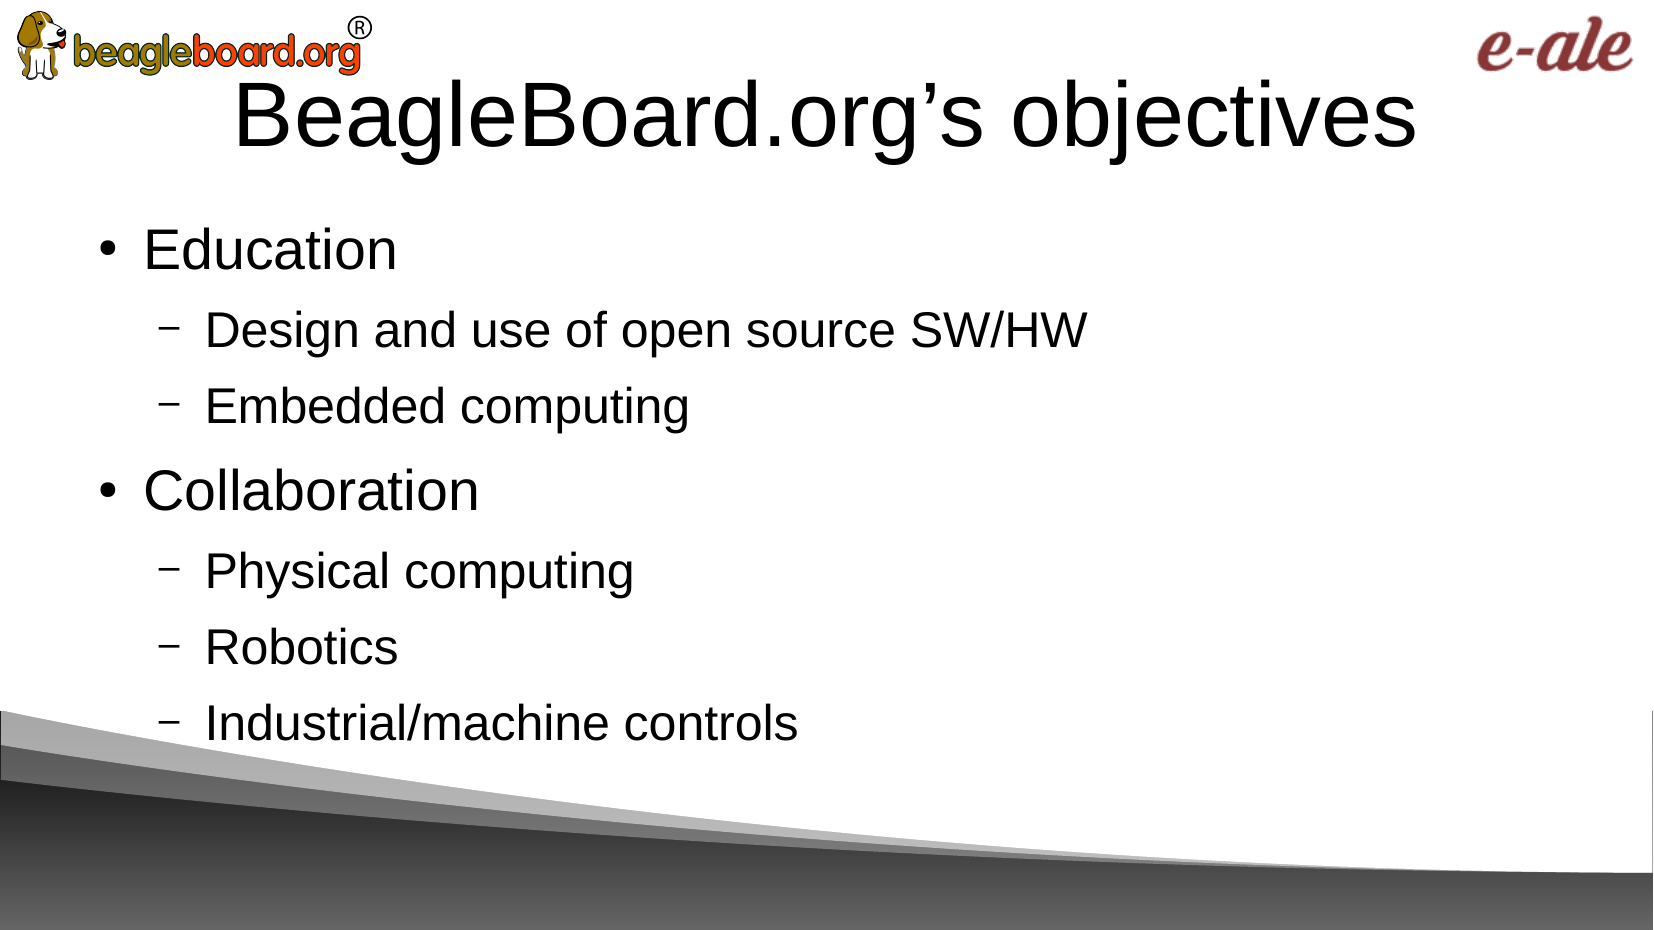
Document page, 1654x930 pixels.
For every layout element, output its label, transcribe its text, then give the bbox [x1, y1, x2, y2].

list Education Design and use of open source SW/HW Embedded computing Collaboration Physical computing Robotics Industrial/machine controls [82, 217, 1571, 757]
picture [17, 11, 372, 80]
picture [1475, 14, 1636, 74]
title BeagleBoard.org’s objectives [82, 37, 1571, 193]
